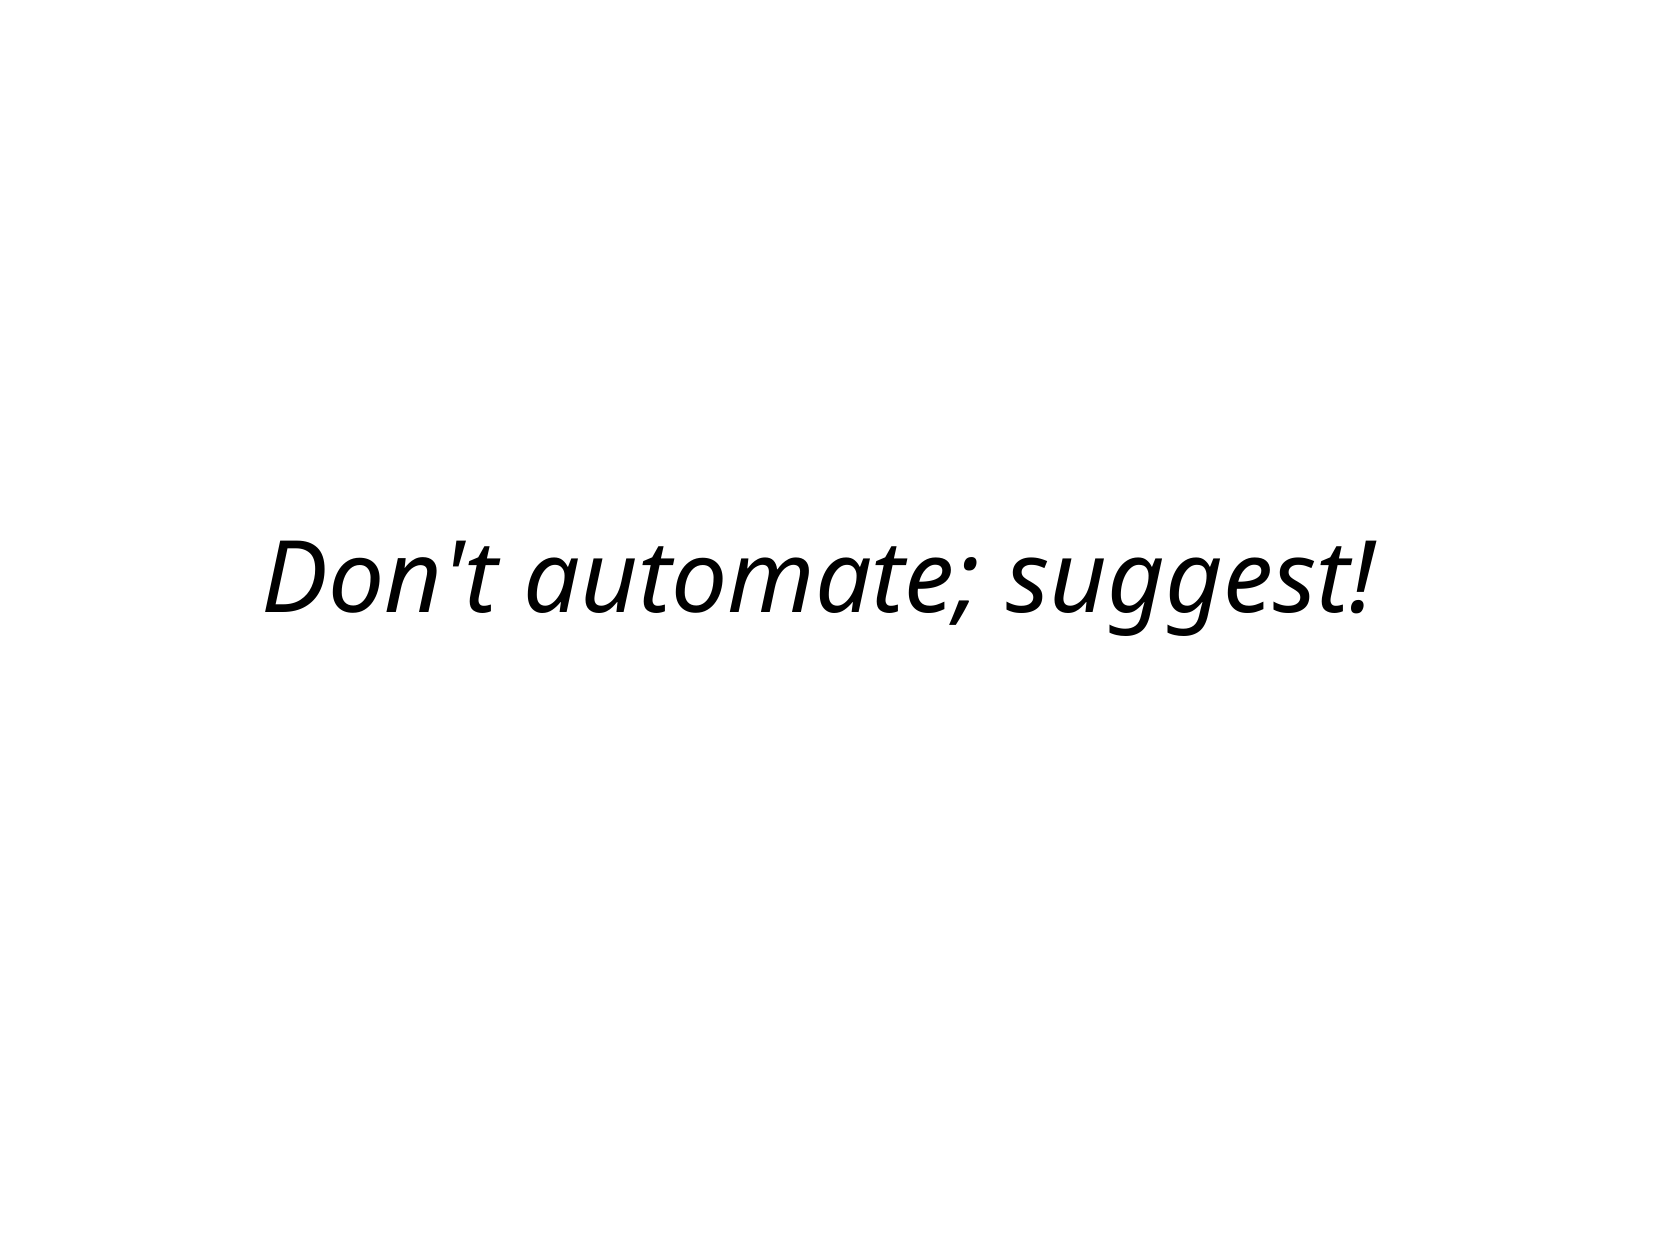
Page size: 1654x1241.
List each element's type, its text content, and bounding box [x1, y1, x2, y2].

text_box Don't automate; suggest! [246, 498, 1463, 638]
